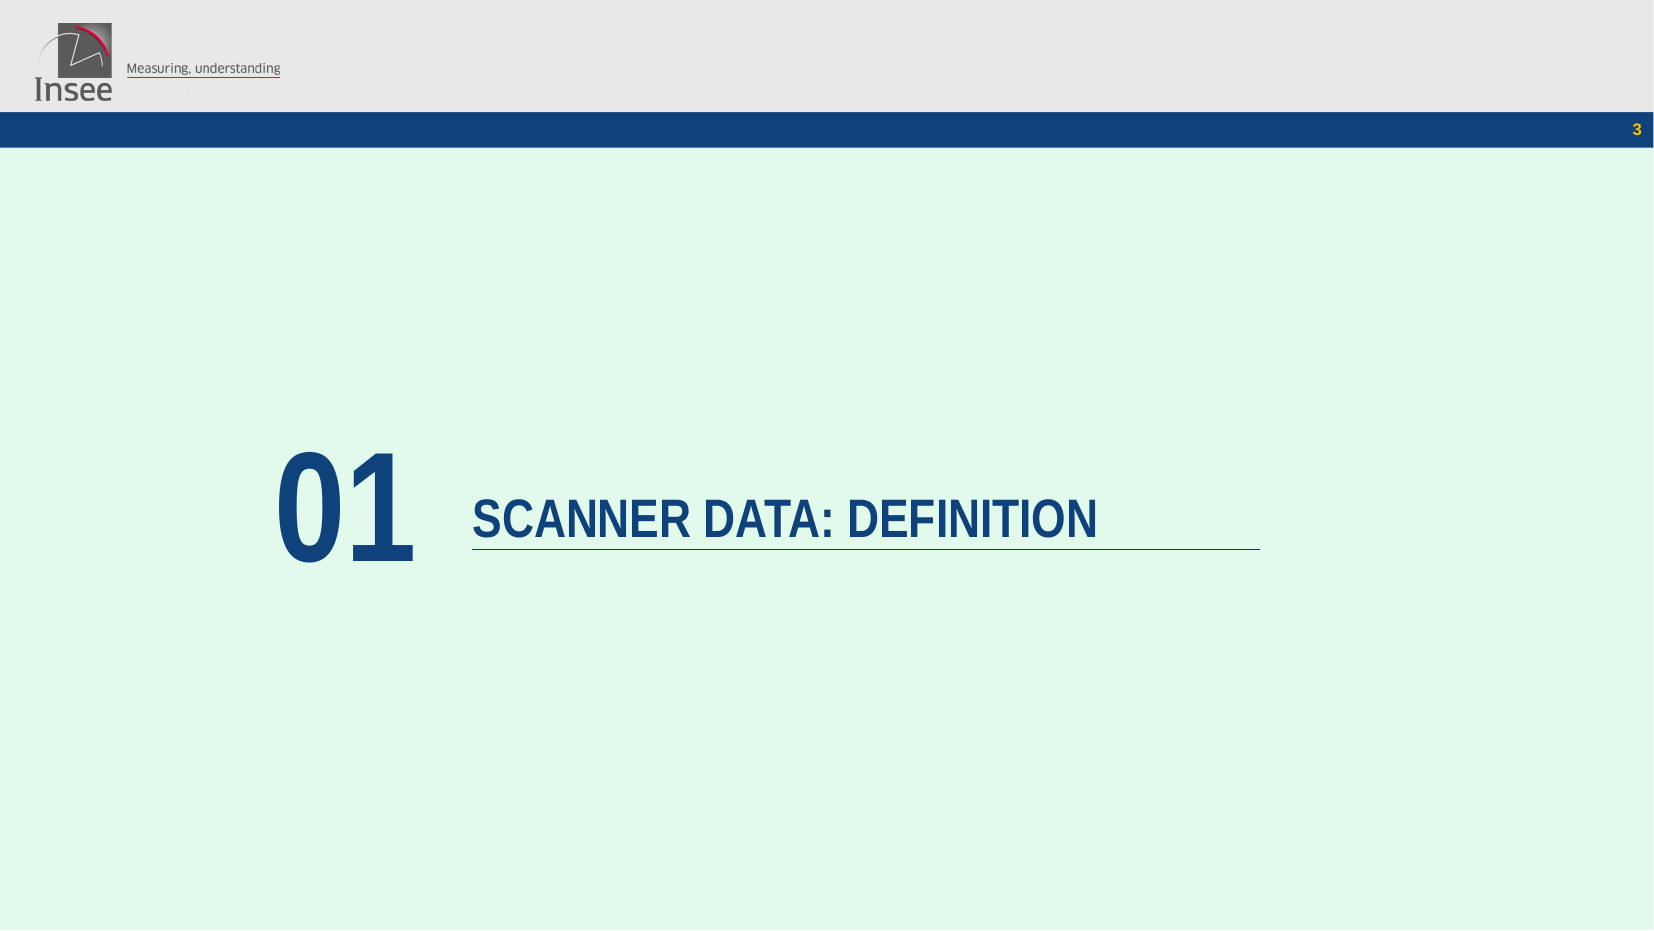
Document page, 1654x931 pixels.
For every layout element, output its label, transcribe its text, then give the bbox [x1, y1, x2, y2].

title Scanner data: definition [472, 401, 1359, 550]
text_box 01 [230, 389, 461, 621]
picture [35, 23, 280, 101]
